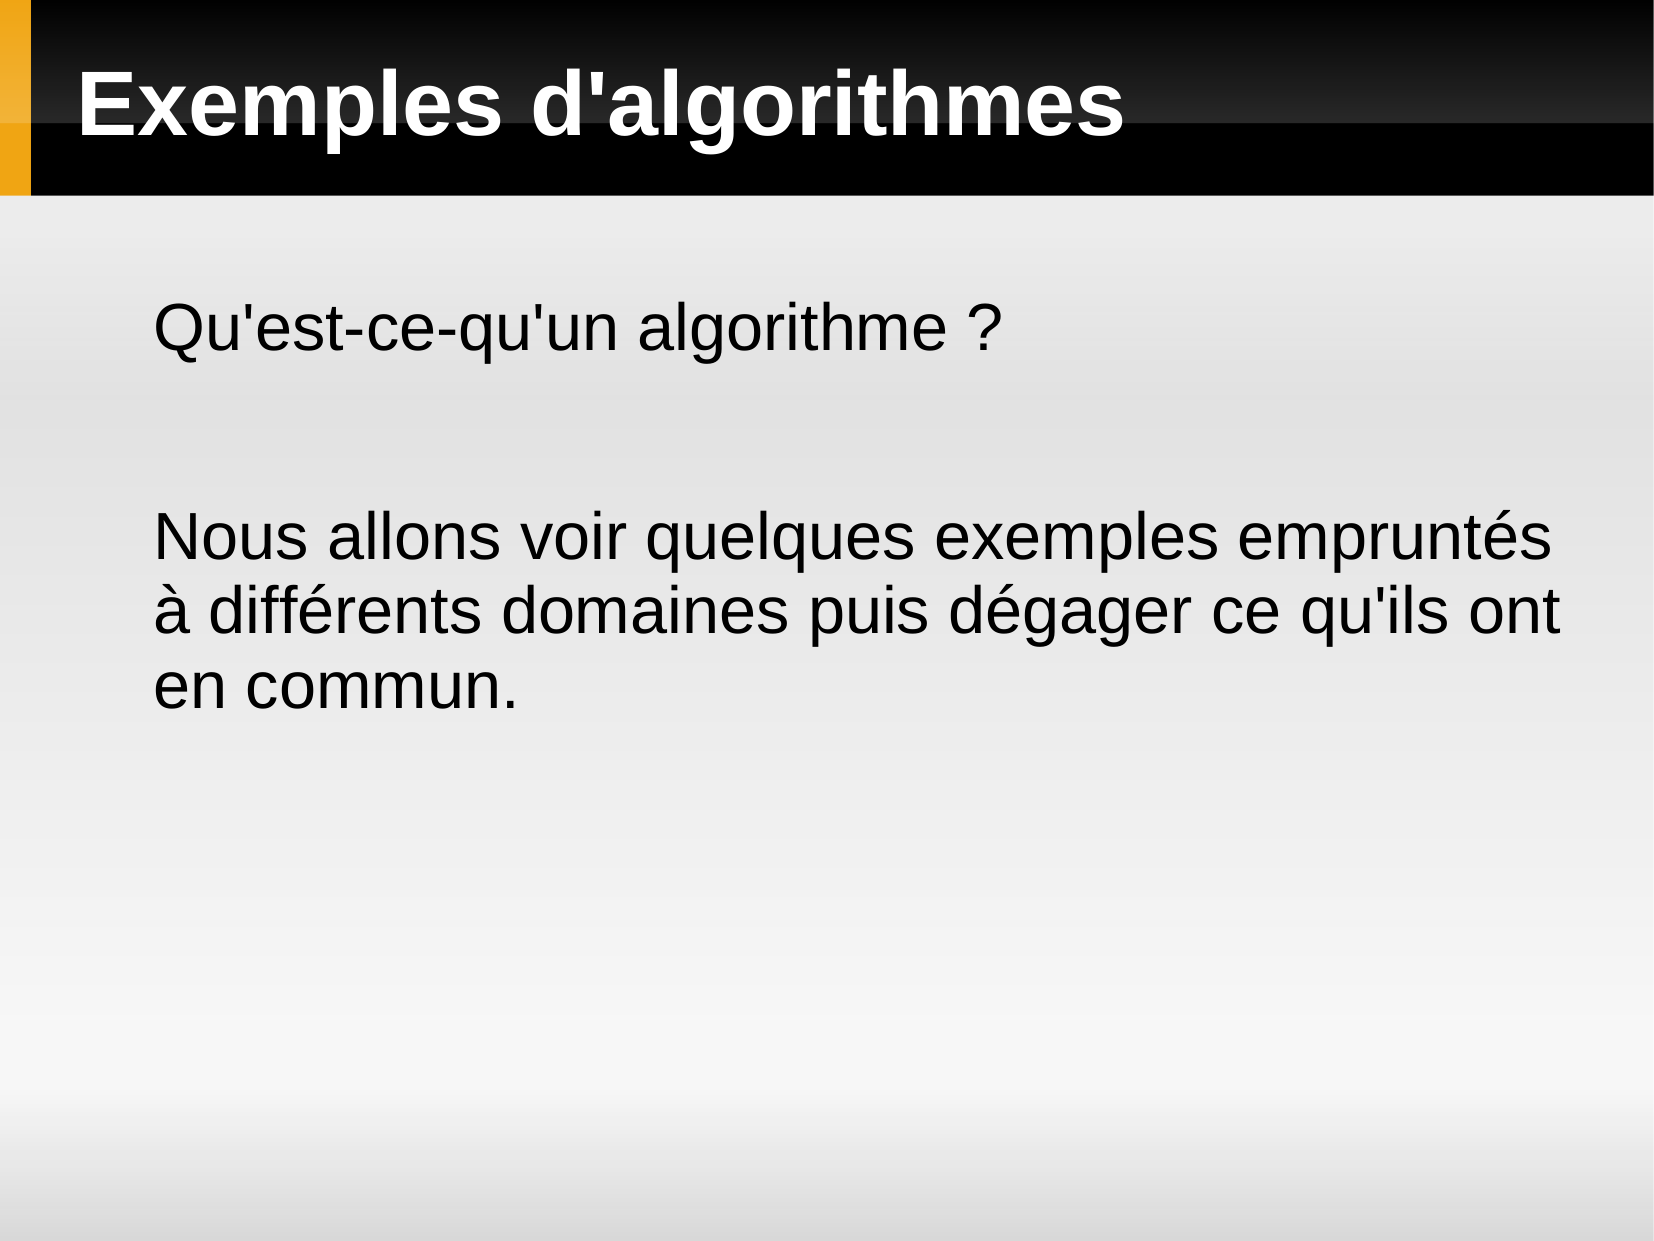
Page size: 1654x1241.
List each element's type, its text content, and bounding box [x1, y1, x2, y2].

title Exemples d'algorithmes [76, 0, 1565, 208]
list Qu'est-ce-qu'un algorithme ? Nous allons voir quelques exemples empruntés à différents domaines puis dégager ce qu'ils ont en commun. [82, 290, 1571, 1109]
picture [0, 0, 1654, 1241]
